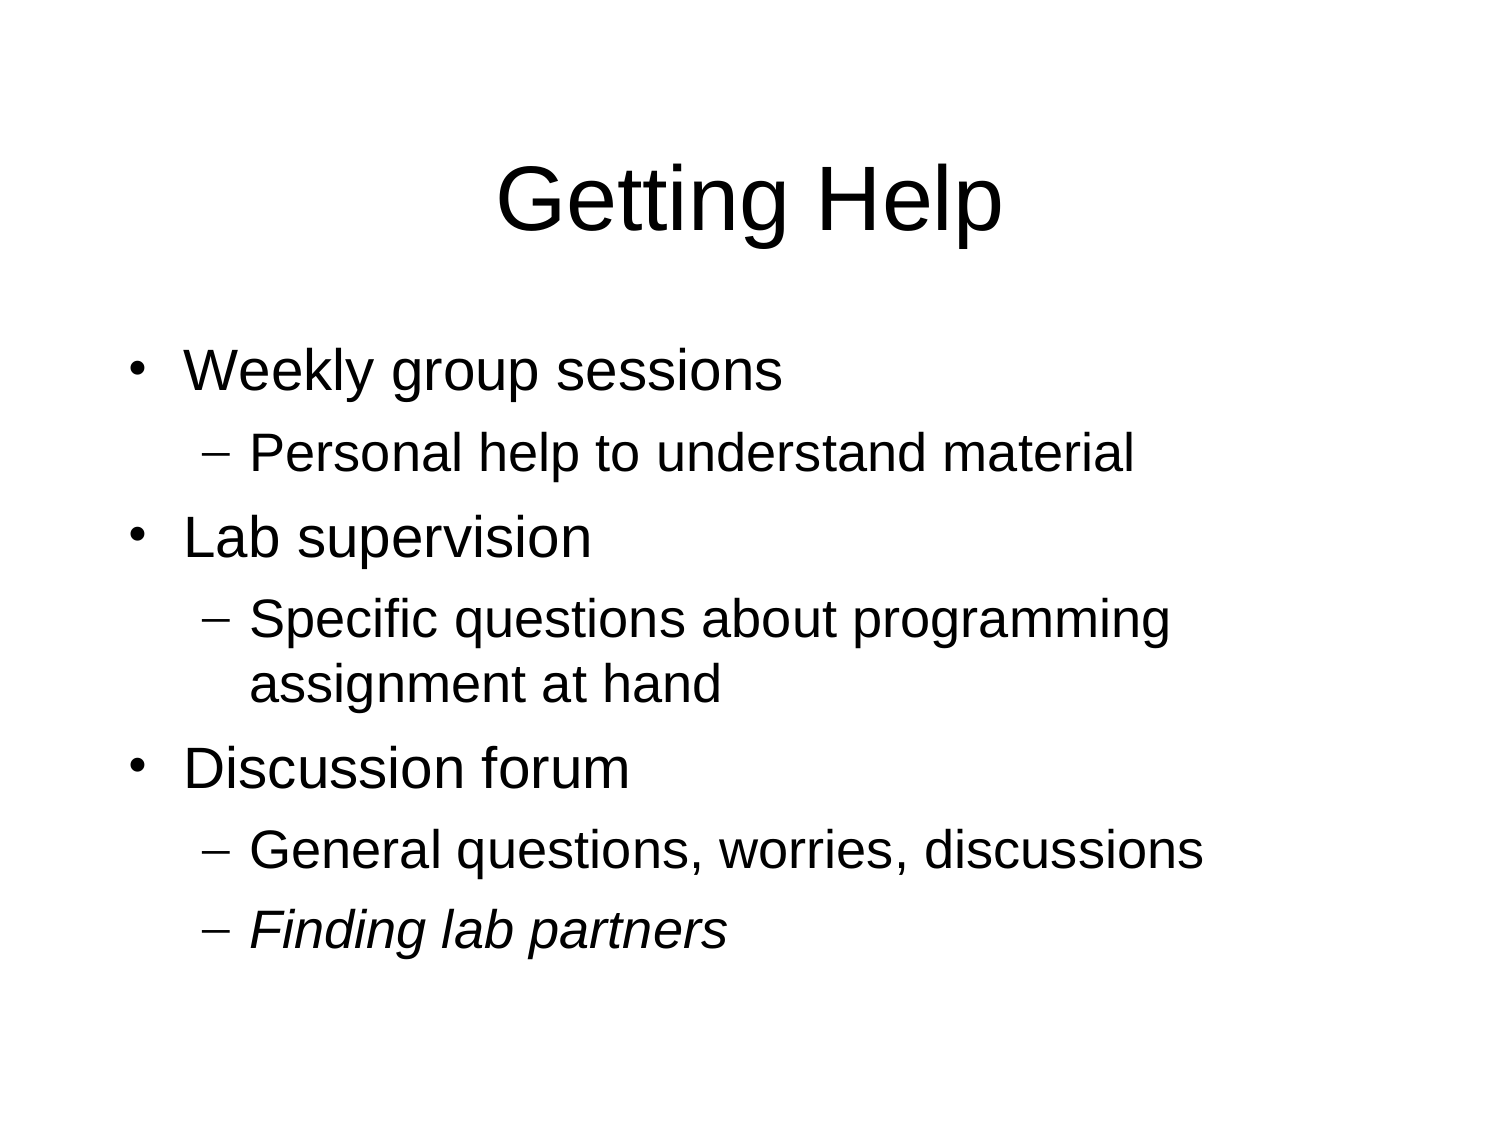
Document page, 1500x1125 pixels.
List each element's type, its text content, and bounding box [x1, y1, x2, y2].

title Getting Help [112, 99, 1388, 288]
list Weekly group sessions Personal help to understand material Lab supervision Specific questions about programming assignment at hand Discussion forum General questions, worries, discussions Finding lab partners [112, 324, 1388, 978]
